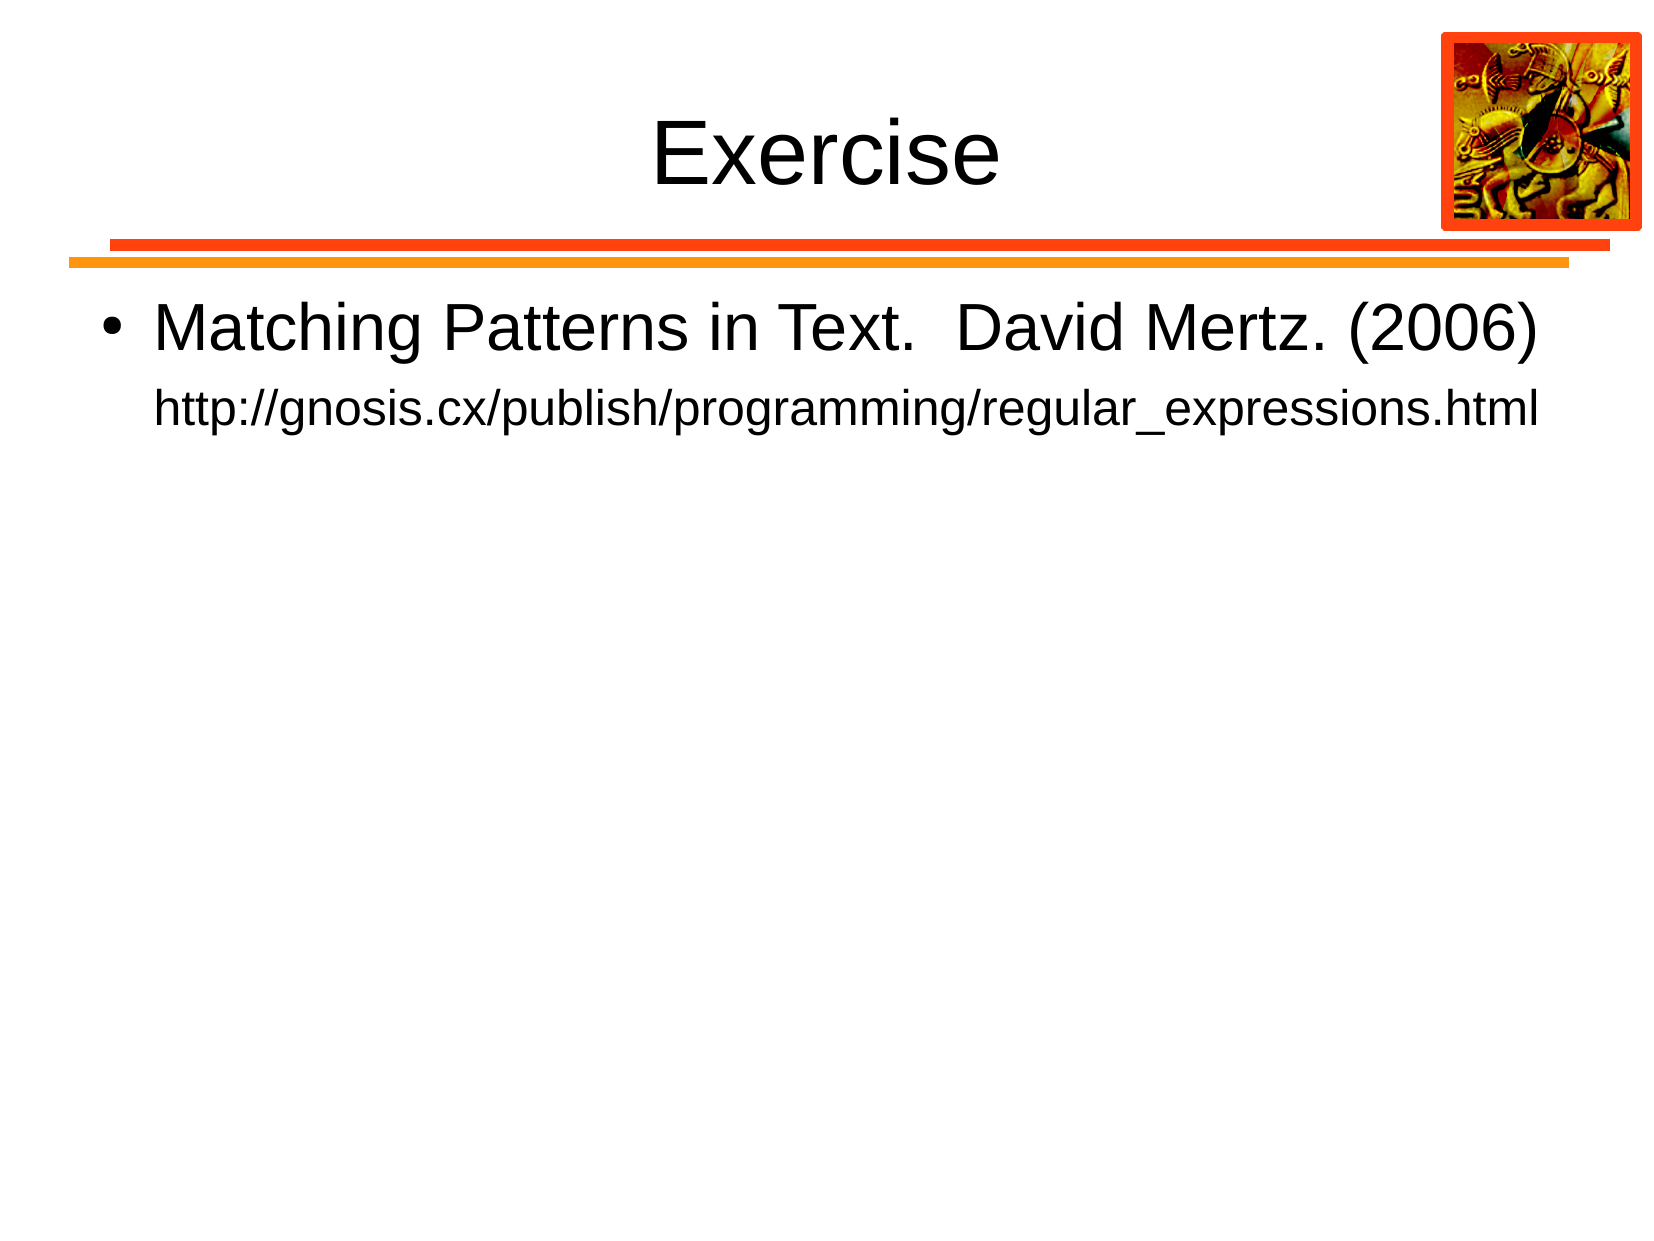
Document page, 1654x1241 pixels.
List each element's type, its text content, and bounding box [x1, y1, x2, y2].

picture [1454, 43, 1630, 219]
list Matching Patterns in Text. David Mertz. (2006) http://gnosis.cx/publish/programming/regular_expressions.html [82, 290, 1571, 1109]
title Exercise [82, 49, 1571, 257]
